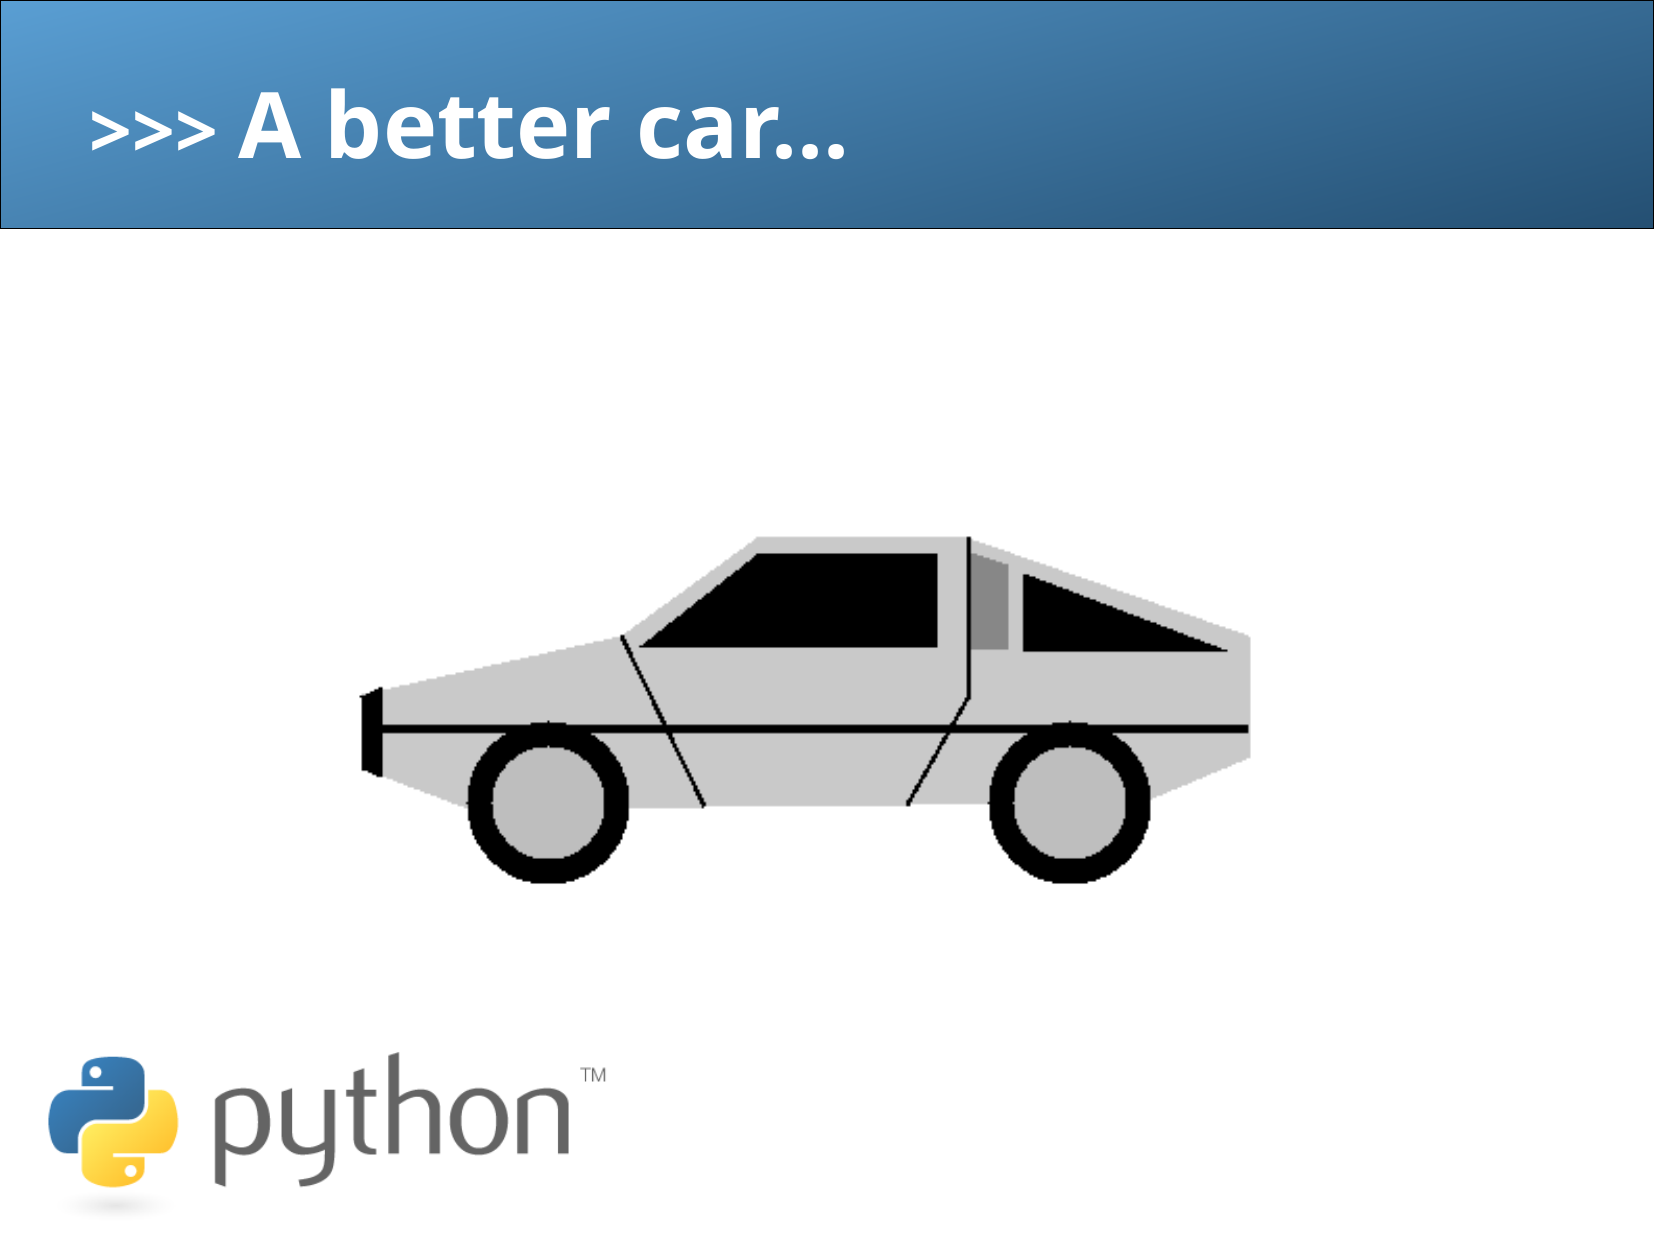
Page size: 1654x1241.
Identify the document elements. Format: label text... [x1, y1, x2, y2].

picture [0, 529, 1397, 1241]
text_box [0, 0, 1654, 229]
text_box >>> A better car... [75, 53, 1576, 188]
